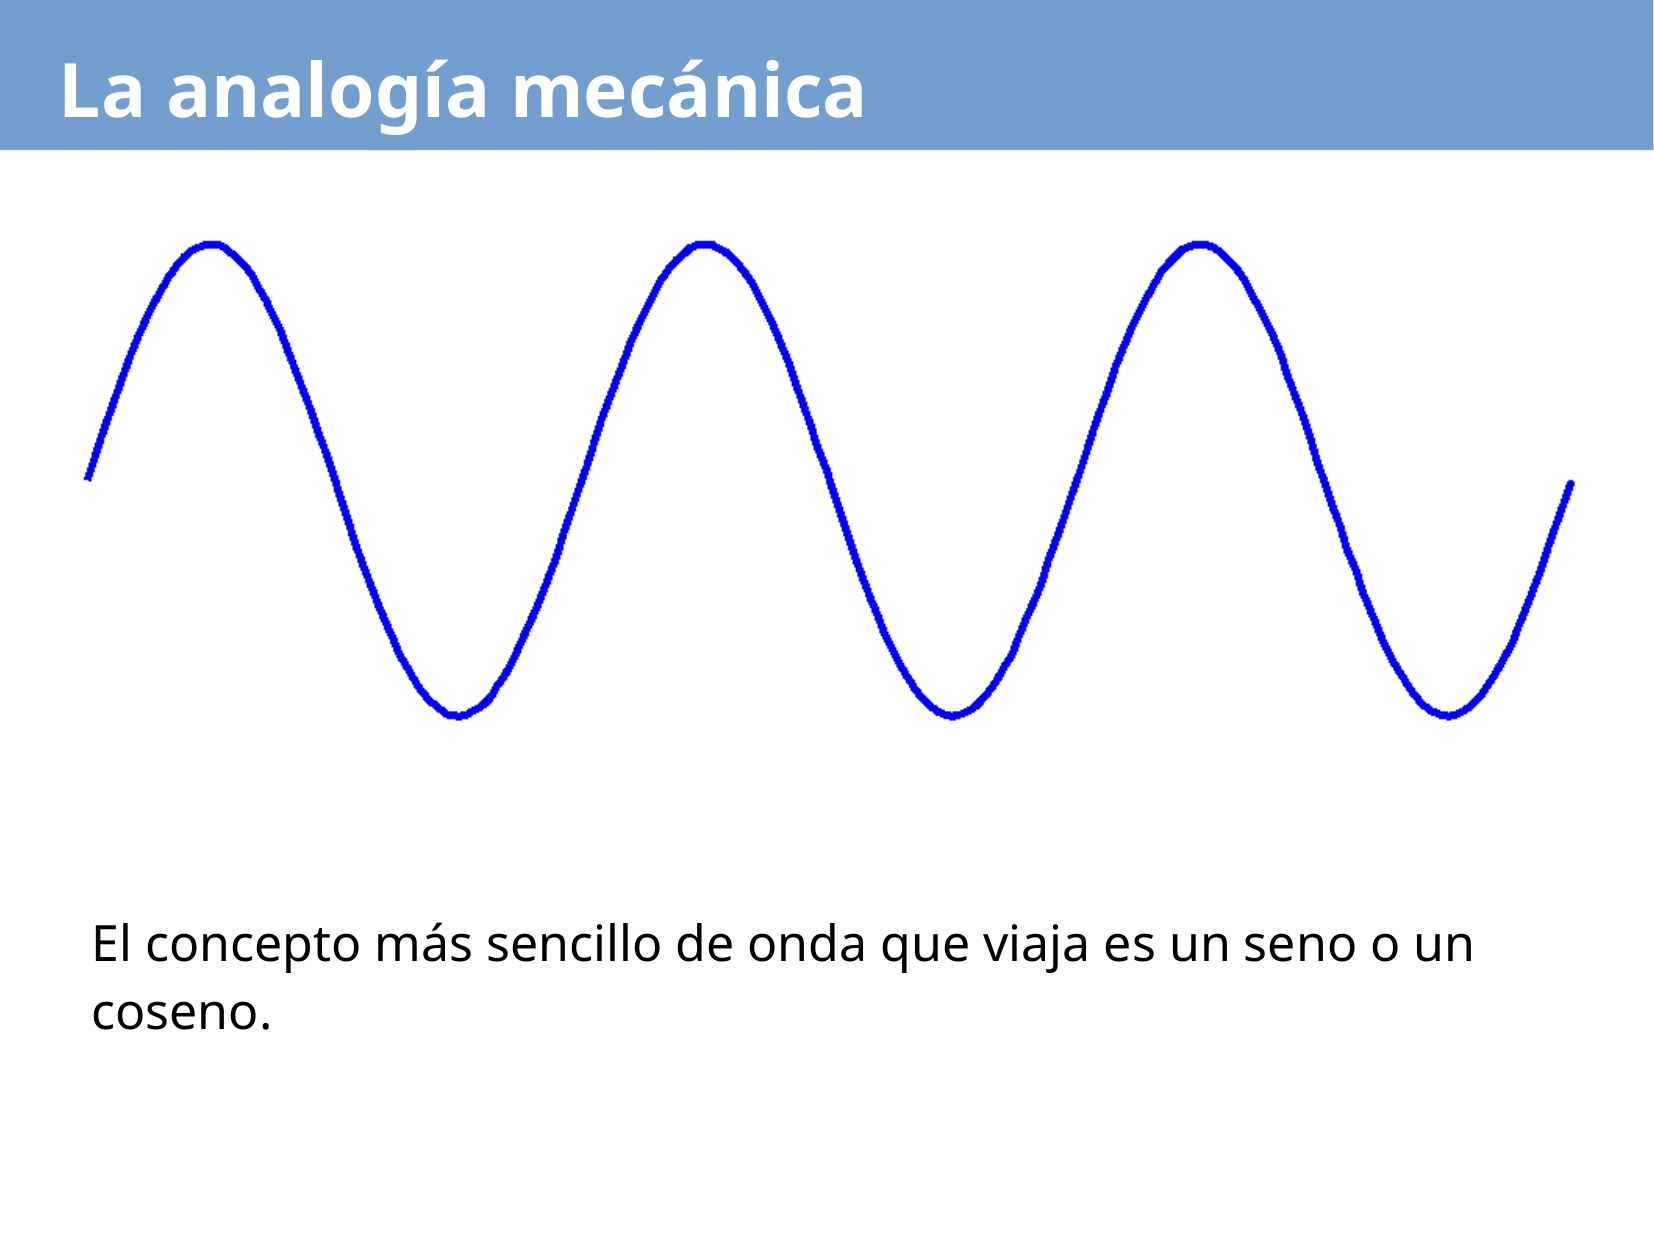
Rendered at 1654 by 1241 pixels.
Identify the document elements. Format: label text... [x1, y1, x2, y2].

picture [70, 224, 1589, 736]
text_box El concepto más sencillo de onda que viaja es un seno o un coseno. [76, 900, 1577, 976]
text_box La analogía mecánica [44, 30, 777, 135]
text_box [0, 0, 1654, 151]
